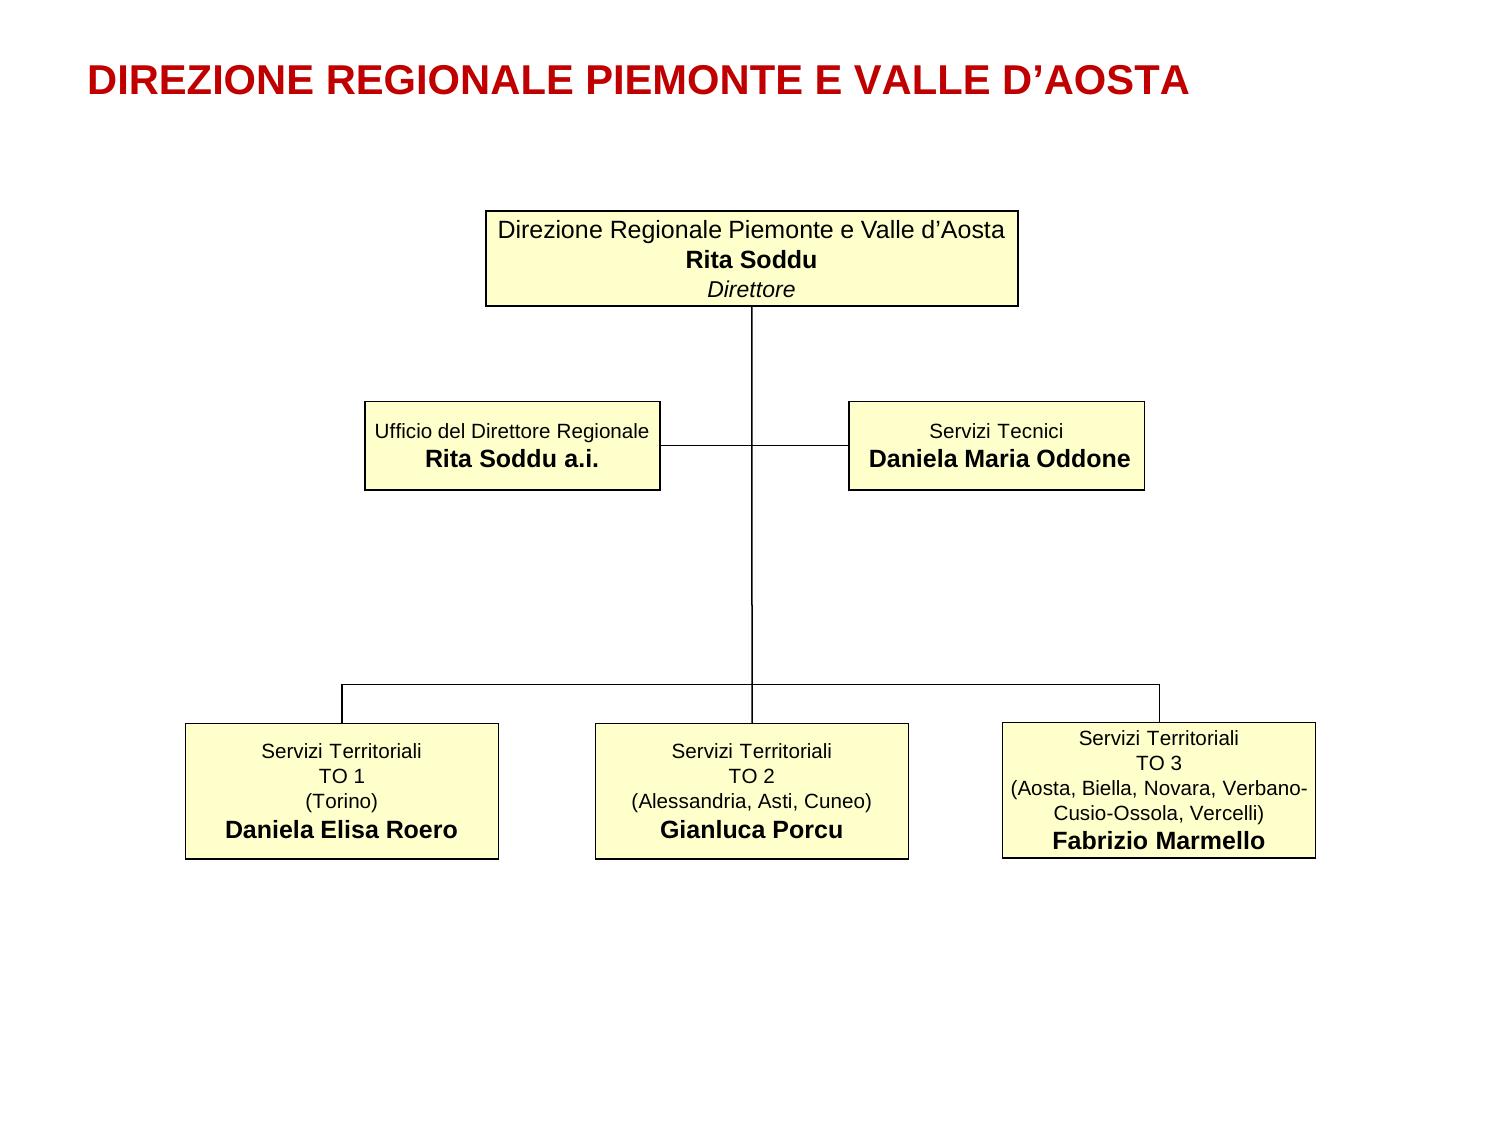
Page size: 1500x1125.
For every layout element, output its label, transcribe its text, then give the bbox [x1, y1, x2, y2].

title DIREZIONE REGIONALE PIEMONTE E VALLE D’AOSTA [72, 45, 1462, 128]
picture [184, 206, 1321, 870]
